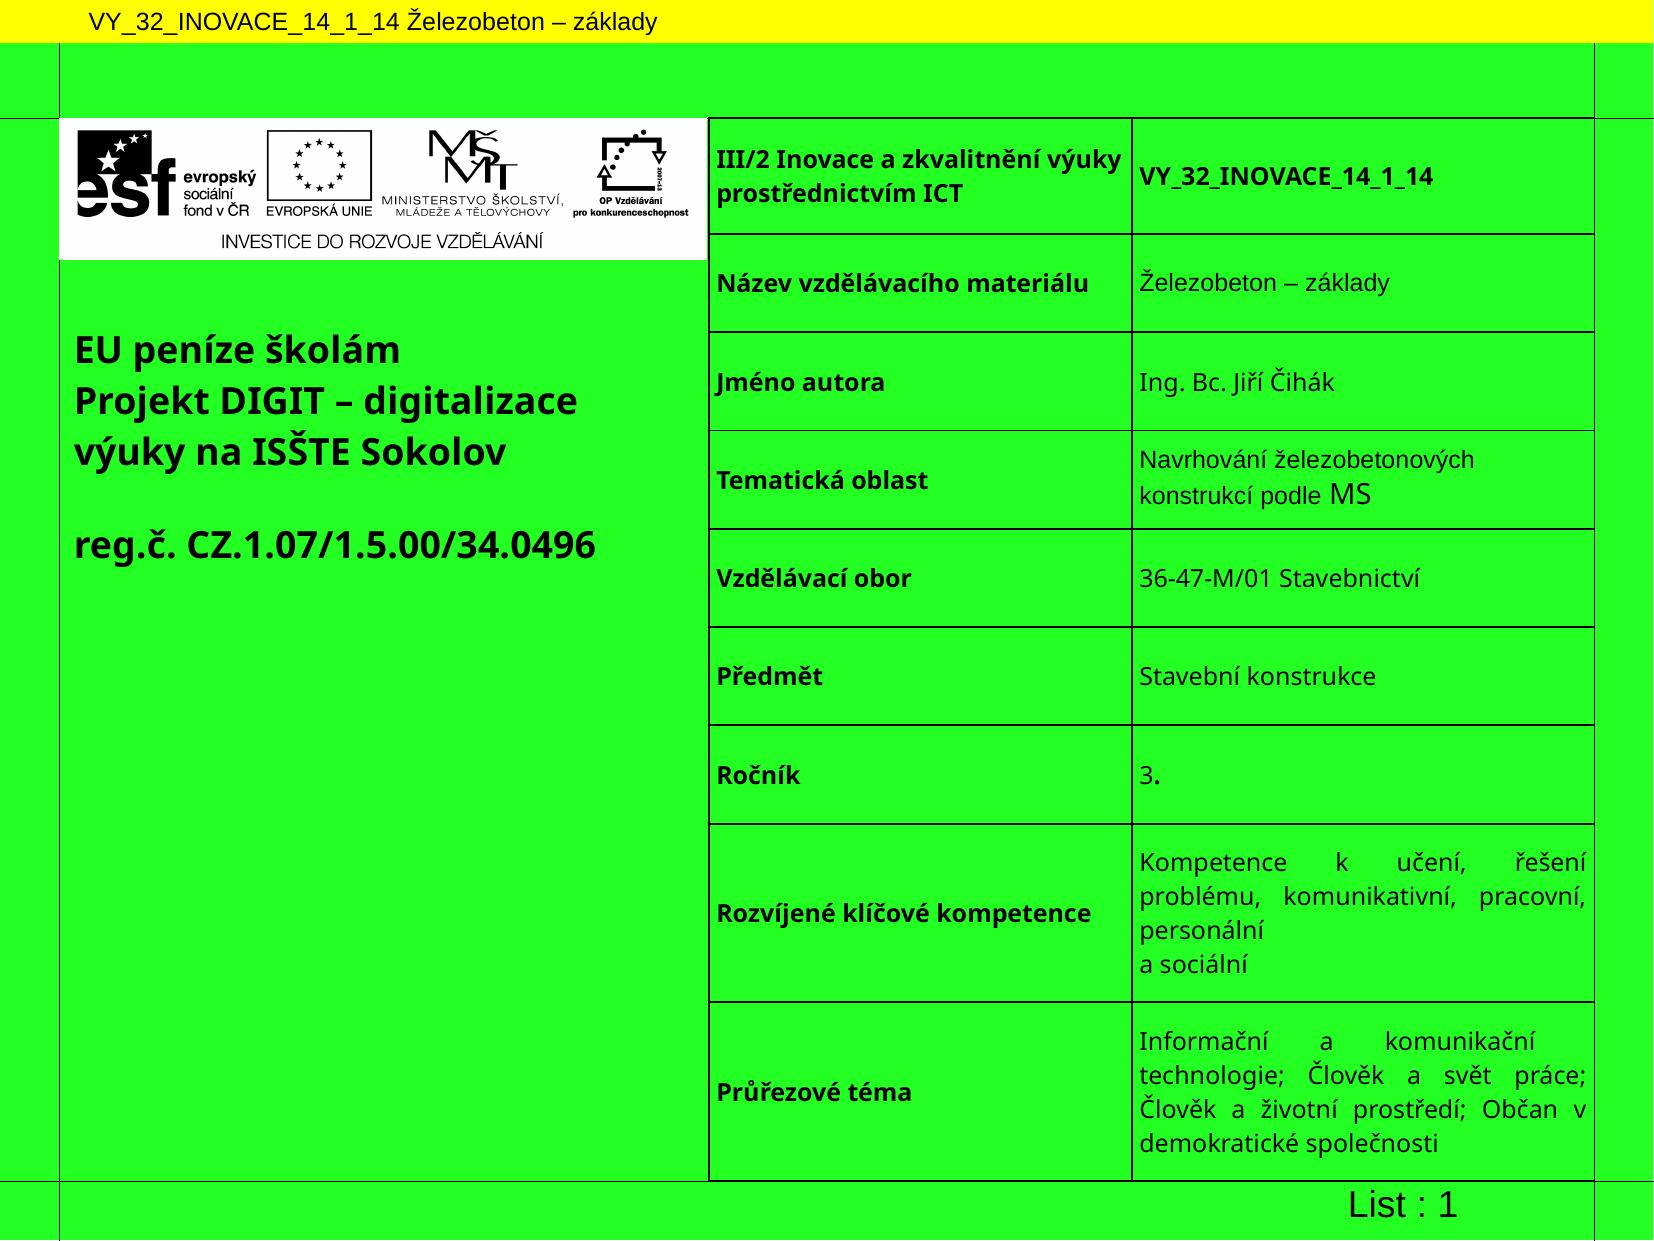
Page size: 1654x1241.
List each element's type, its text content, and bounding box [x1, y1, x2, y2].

text_box List : <číslo> [1357, 1176, 1599, 1241]
table_cell Ing. Bc. Jiří Čihák [1133, 333, 1594, 430]
text_box VY_32_INOVACE_14_1_14 Železobeton – základy [0, 0, 1654, 44]
table_cell Vzdělávací obor [710, 530, 1131, 626]
table_header III/2 Inovace a zkvalitnění výuky prostřednictvím ICT [710, 119, 1131, 233]
picture [59, 118, 707, 260]
text_box EU peníze školám Projekt DIGIT – digitalizace výuky na ISŠTE Sokolov reg.č. CZ.1.07/1.5.00/34.0496 [59, 315, 680, 562]
table_cell Předmět [710, 628, 1131, 724]
table_header VY_32_INOVACE_14_1_14 [1133, 119, 1594, 233]
table_cell 3. [1133, 726, 1594, 823]
table_cell Informační a komunikační technologie; Člověk a svět práce; Člověk a životní prostředí; Občan v demokratické společnosti [1133, 1003, 1594, 1180]
table_cell Stavební konstrukce [1133, 628, 1594, 724]
table_cell Jméno autora [710, 333, 1131, 430]
table_cell Železobeton – základy [1133, 235, 1594, 331]
table_cell 36-47-M/01 Stavebnictví [1133, 530, 1594, 626]
table_cell Kompetence k učení, řešení problému, komunikativní, pracovní, personální a sociální [1133, 825, 1594, 1001]
table_cell Navrhování železobetonových konstrukcí podle MS [1133, 431, 1594, 528]
table_cell Název vzdělávacího materiálu [710, 235, 1131, 331]
table_cell Rozvíjené klíčové kompetence [710, 825, 1131, 1001]
table_cell Tematická oblast [710, 431, 1131, 528]
table_cell Ročník [710, 726, 1131, 823]
table_cell Průřezové téma [710, 1003, 1131, 1180]
